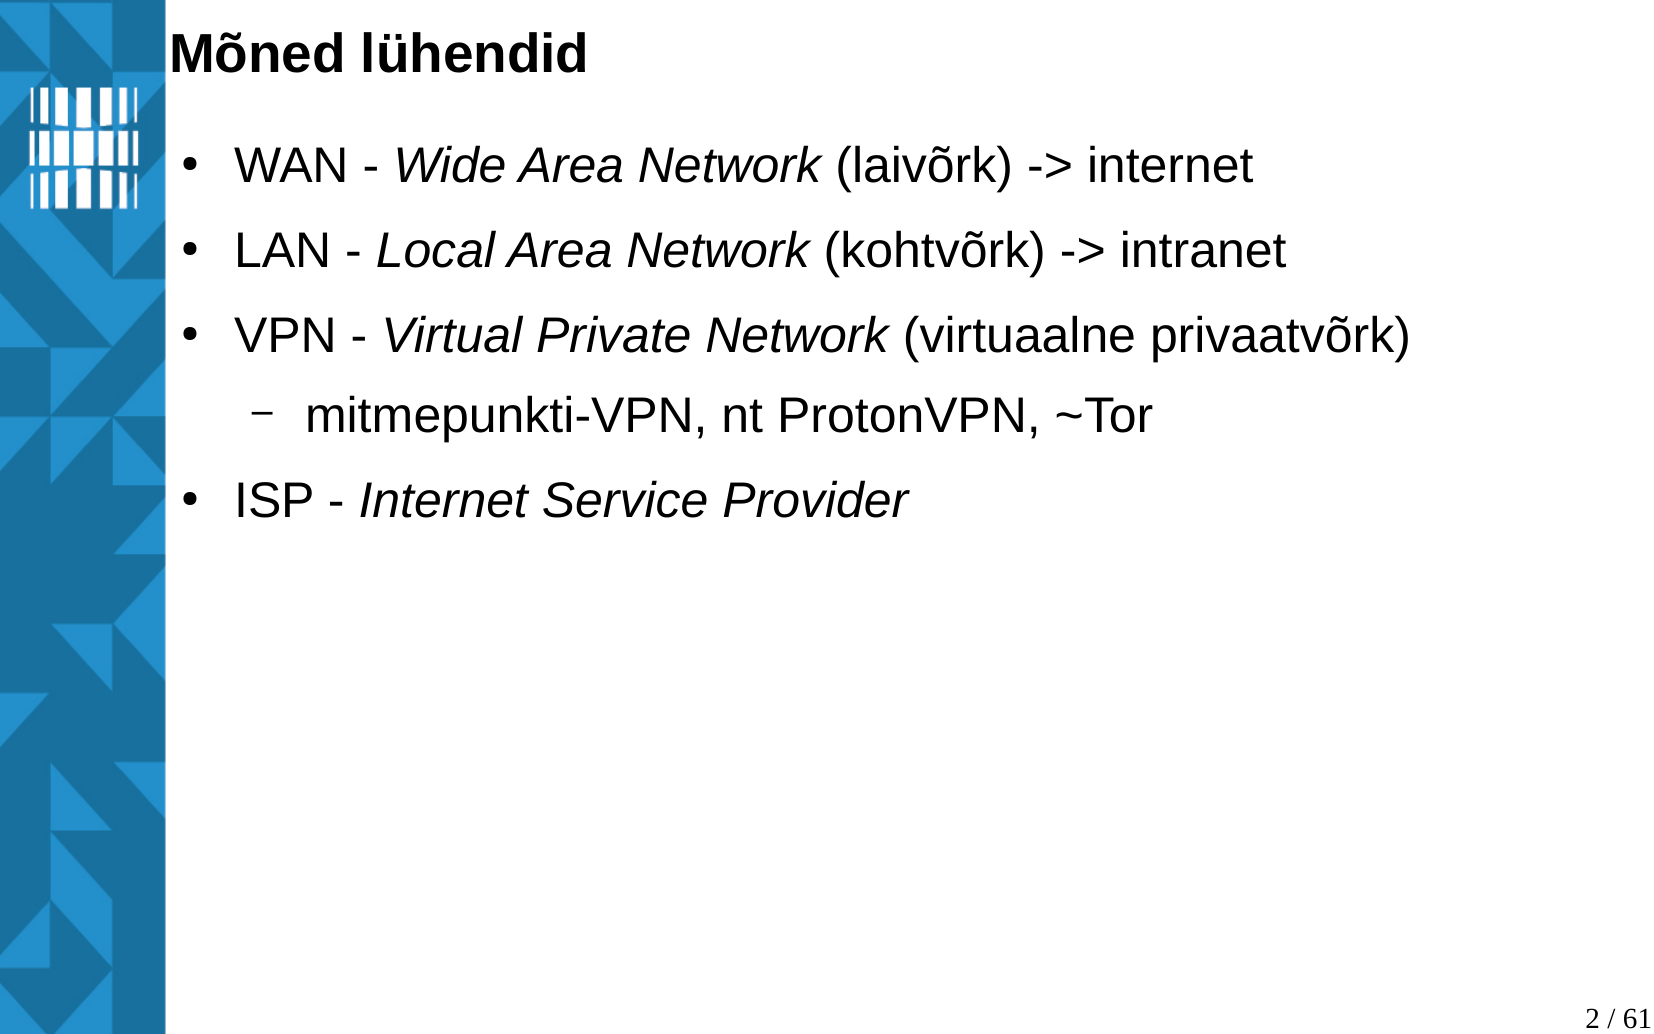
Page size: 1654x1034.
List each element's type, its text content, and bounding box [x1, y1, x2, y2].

list WAN - Wide Area Network (laivõrk) -> internet LAN - Local Area Network (kohtvõrk) -> intranet VPN - Virtual Private Network (virtuaalne privaatvõrk) mitmepunkti-VPN, nt ProtonVPN, ~Tor ISP - Internet Service Provider [163, 137, 1625, 1004]
title Mõned lühendid [169, 11, 1571, 95]
